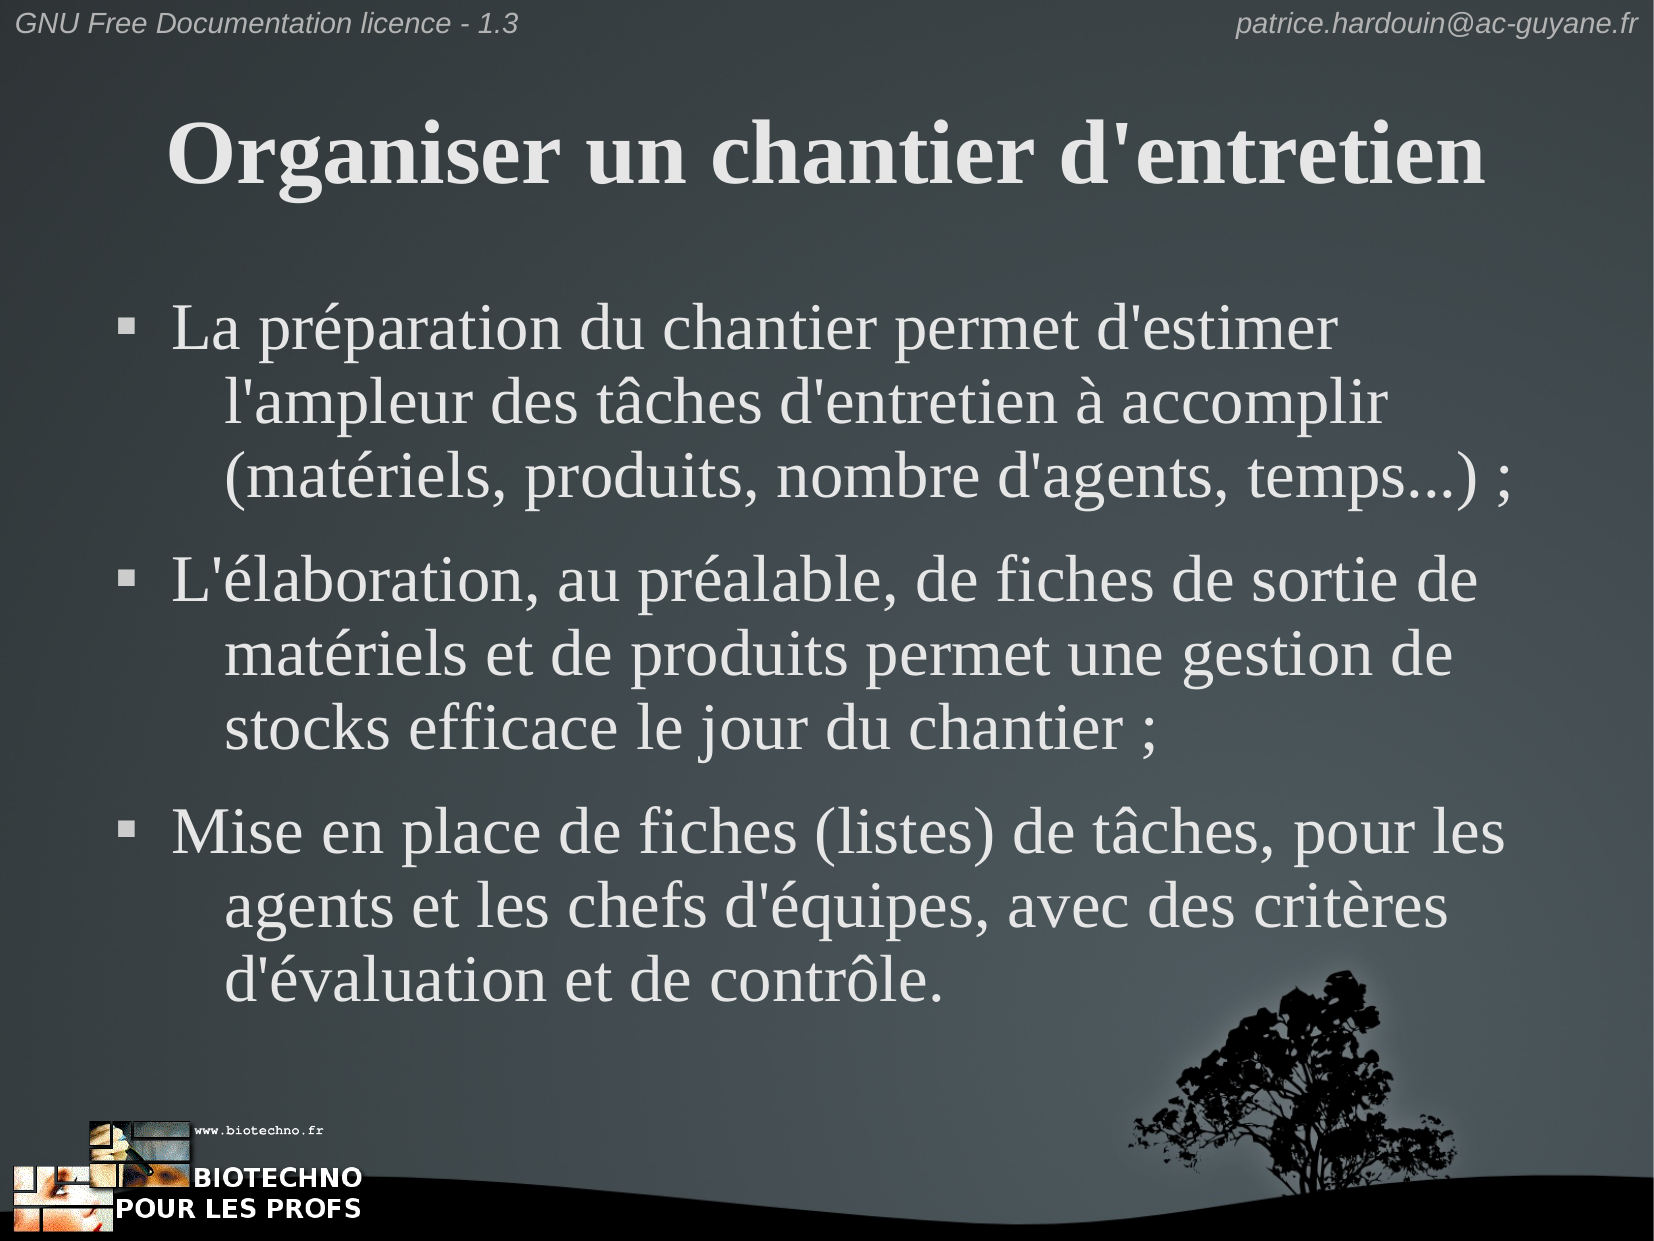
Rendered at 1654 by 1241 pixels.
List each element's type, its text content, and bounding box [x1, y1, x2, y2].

title Organiser un chantier d'entretien [82, 56, 1571, 250]
picture [0, 0, 1654, 1241]
list La préparation du chantier permet d'estimer l'ampleur des tâches d'entretien à accomplir (matériels, produits, nombre d'agents, temps...) ; L'élaboration, au préalable, de fiches de sortie de matériels et de produits permet une gestion de stocks efficace le jour du chantier ; Mise en place de fiches (listes) de tâches, pour les agents et les chefs d'équipes, avec des critères d'évaluation et de contrôle. [82, 290, 1571, 1094]
